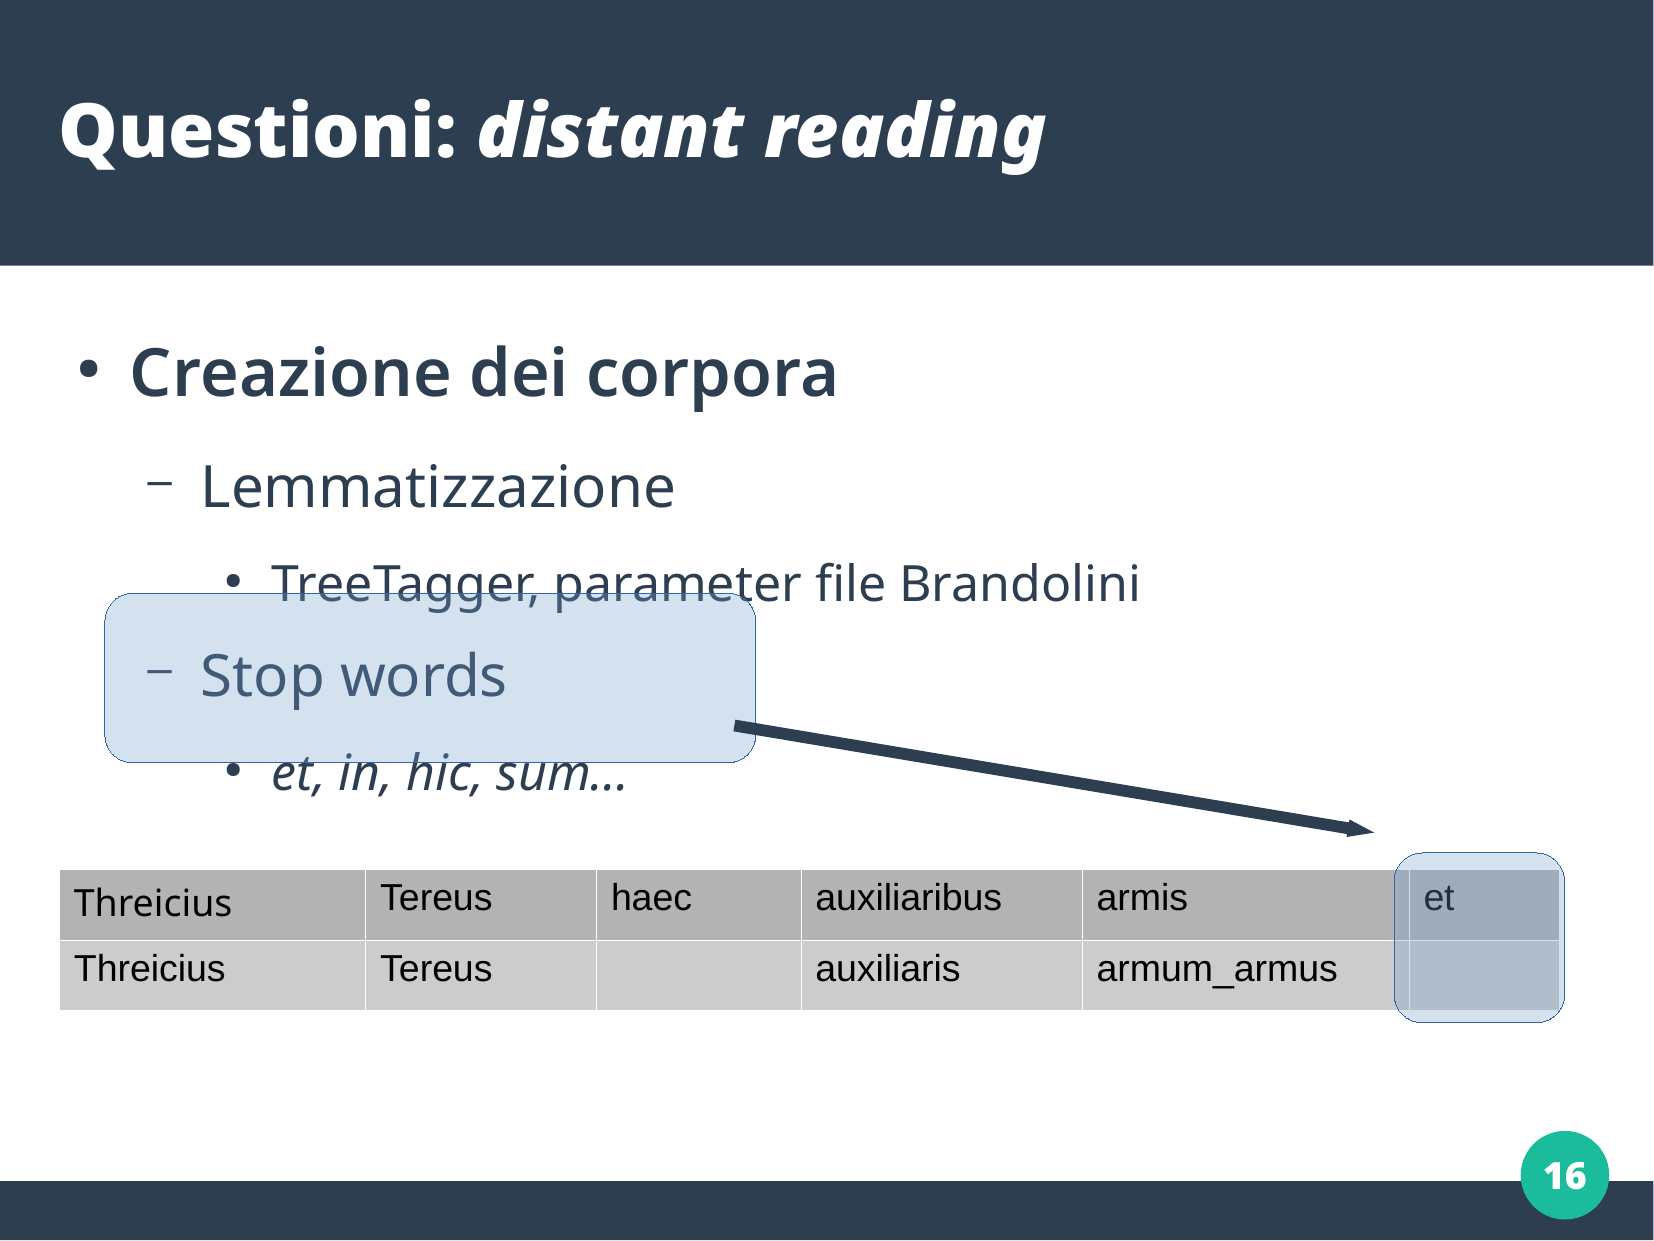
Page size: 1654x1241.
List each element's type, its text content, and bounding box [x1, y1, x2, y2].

table_cell Threicius [60, 941, 365, 1010]
list Creazione dei corpora Lemmatizzazione TreeTagger, parameter file Brandolini Stop words et, in, hic, sum... [59, 324, 1595, 873]
table_header haec [597, 870, 801, 940]
text_box [104, 593, 756, 763]
table_cell auxiliaris [802, 941, 1082, 1010]
table_header armis [1083, 870, 1395, 940]
title Questioni: distant reading [59, 49, 1595, 207]
table_cell [597, 941, 801, 1010]
table_cell armum_armus [1083, 941, 1398, 1010]
table_cell Tereus [366, 941, 596, 1010]
table_header Tereus [366, 870, 596, 940]
table_header auxiliaribus [802, 870, 1082, 940]
text_box [1394, 852, 1565, 1023]
table_header Threicius [60, 870, 365, 940]
